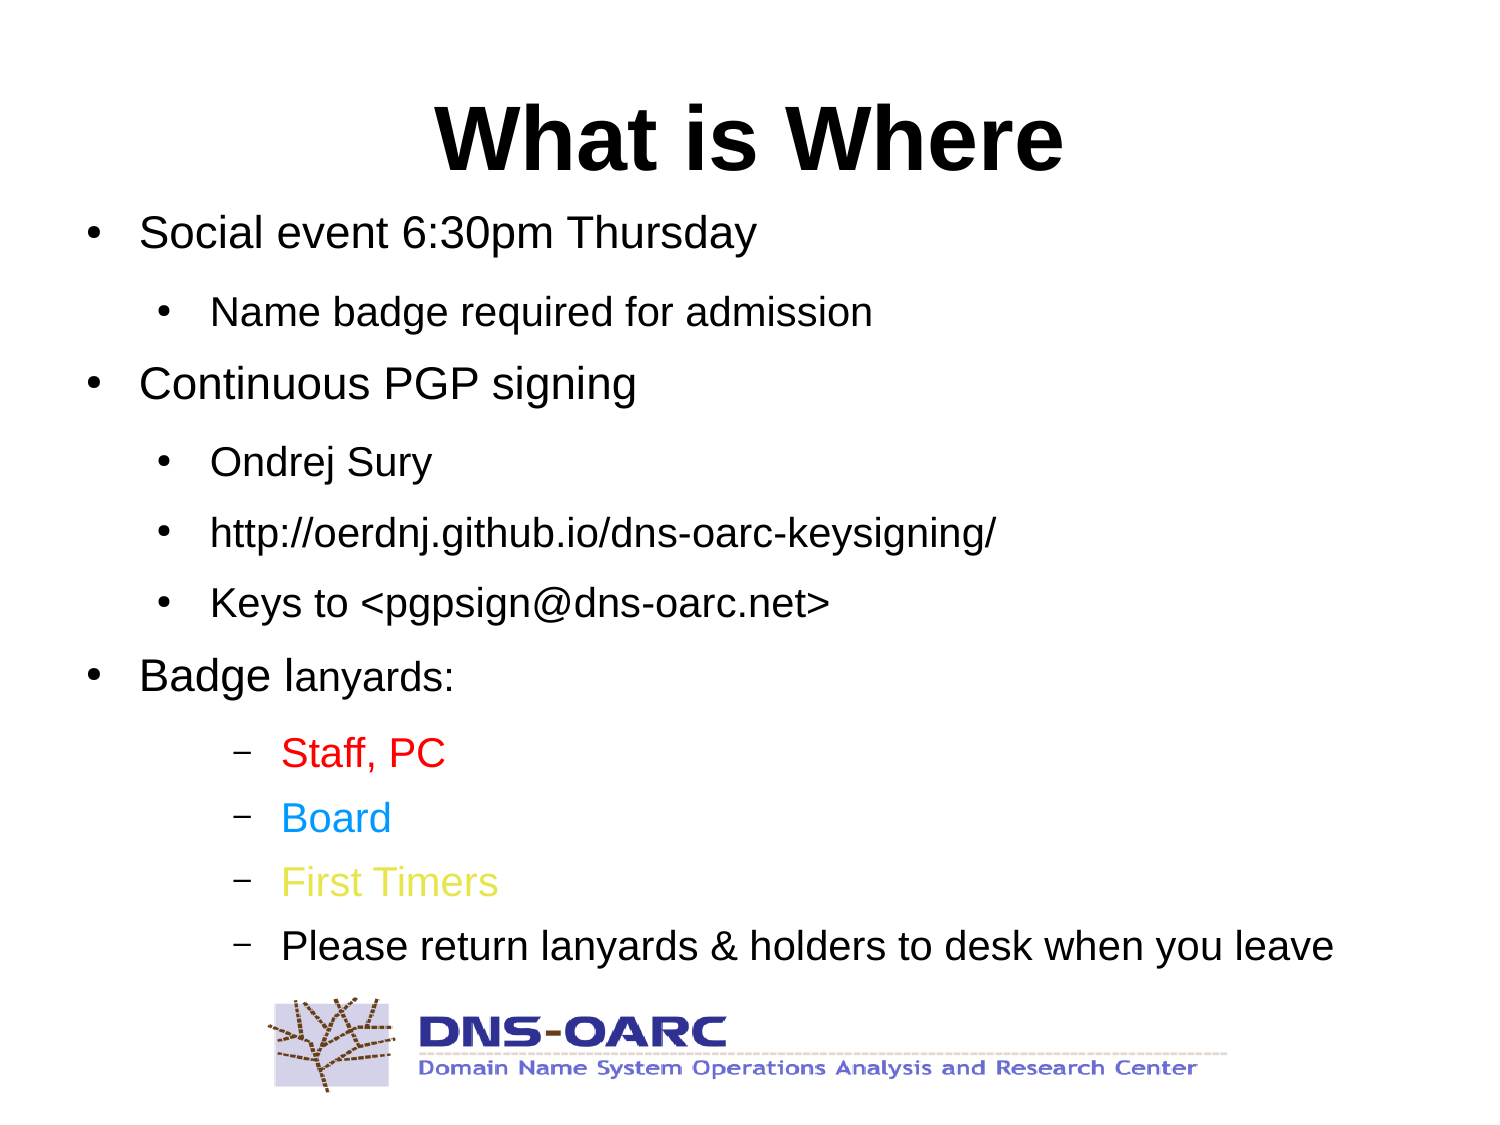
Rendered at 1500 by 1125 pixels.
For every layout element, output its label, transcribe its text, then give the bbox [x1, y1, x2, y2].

picture [214, 991, 1259, 1099]
title What is Where [75, 44, 1425, 207]
list Social event 6:30pm Thursday Name badge required for admission Continuous PGP signing Ondrej Sury http://oerdnj.github.io/dns-oarc-keysigning/ Keys to <pgpsign@dns-oarc.net> Badge lanyards: Staff, PC Board First Timers Please return lanyards & holders to desk when you leave [68, 207, 1432, 953]
